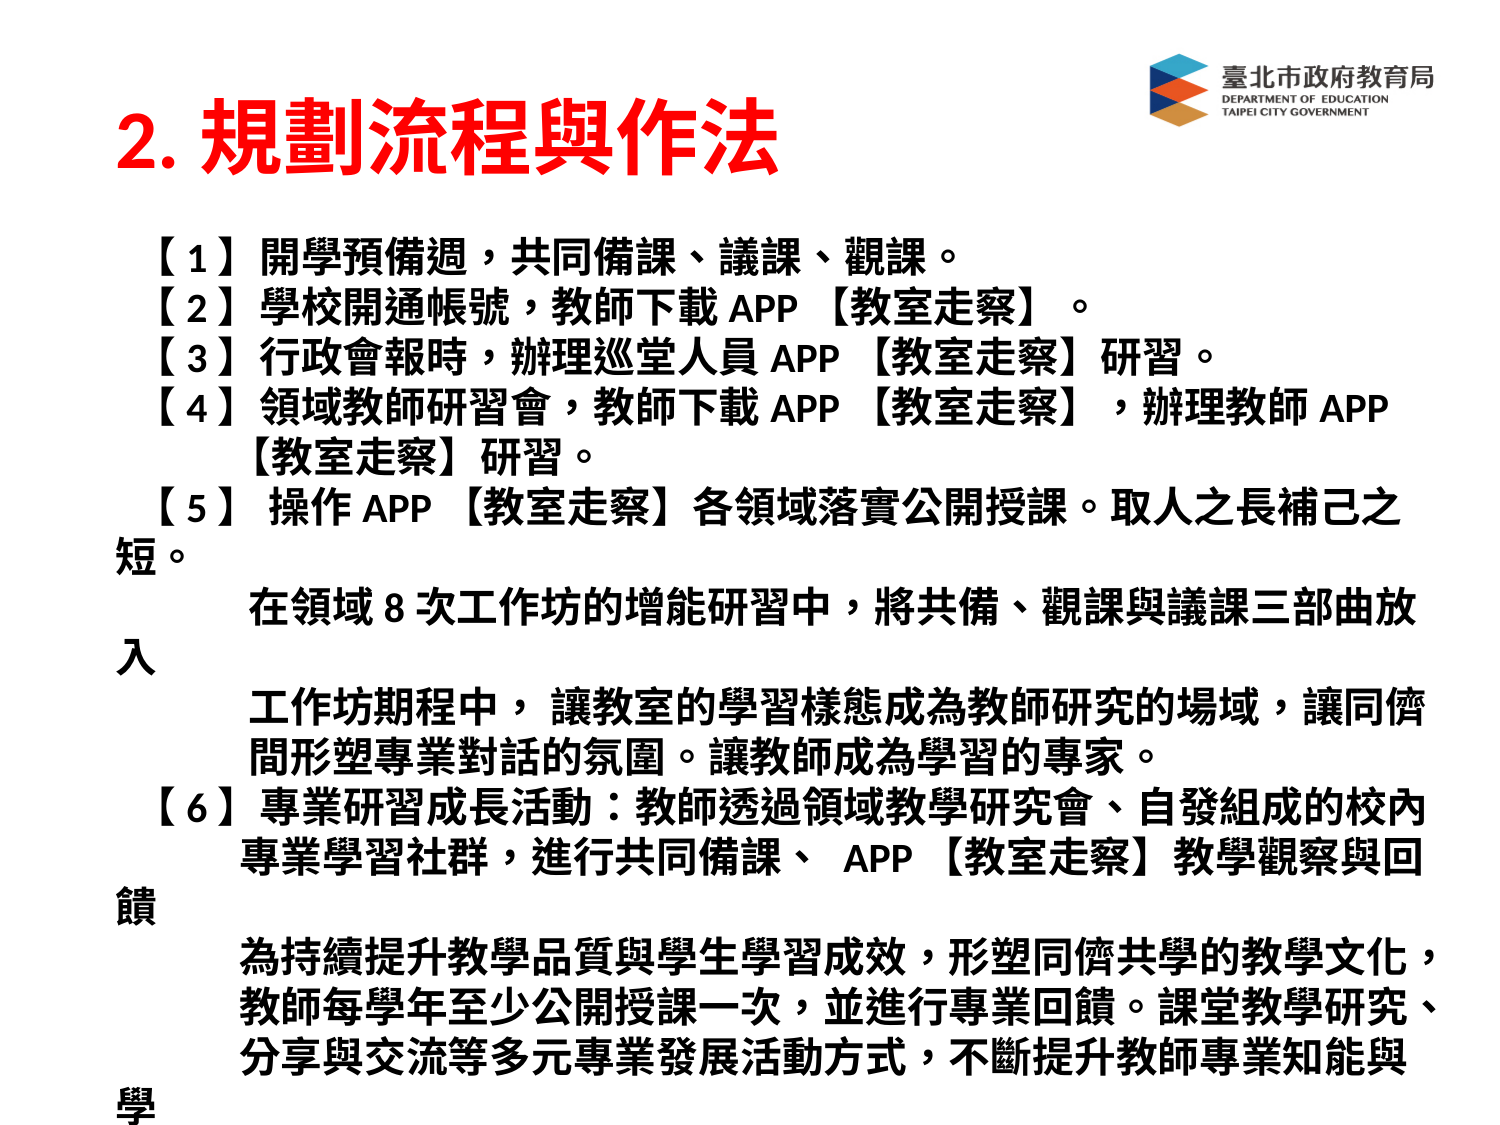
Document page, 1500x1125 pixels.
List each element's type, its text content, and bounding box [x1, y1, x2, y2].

text_box 2.規劃流程與作法 【1】開學預備週，共同備課、議課、觀課。 【2】學校開通帳號，教師下載APP【教室走察】。 【3】行政會報時，辦理巡堂人員APP【教室走察】研習。 【4】領域教師研習會，教師下載APP【教室走察】，辦理教師APP 【教室走察】研習。 【5】 操作APP【教室走察】各領域落實公開授課。取人之長補己之短。 在領域8次工作坊的增能研習中，將共備、觀課與議課三部曲放入 工作坊期程中， 讓教室的學習樣態成為教師研究的場域，讓同儕 間形塑專業對話的氛圍。讓教師成為學習的專家。 【6】專業研習成長活動：教師透過領域教學研究會、自發組成的校內 專業學習社群，進行共同備課、 APP【教室走察】教學觀察與回饋 為持續提升教學品質與學生學習成效，形塑同儕共學的教學文化， 教師每學年至少公開授課一次，並進行專業回饋。課堂教學研究、 分享與交流等多元專業發展活動方式，不斷提升教師專業知能與學 生學習成效。 [100, 78, 1459, 1125]
